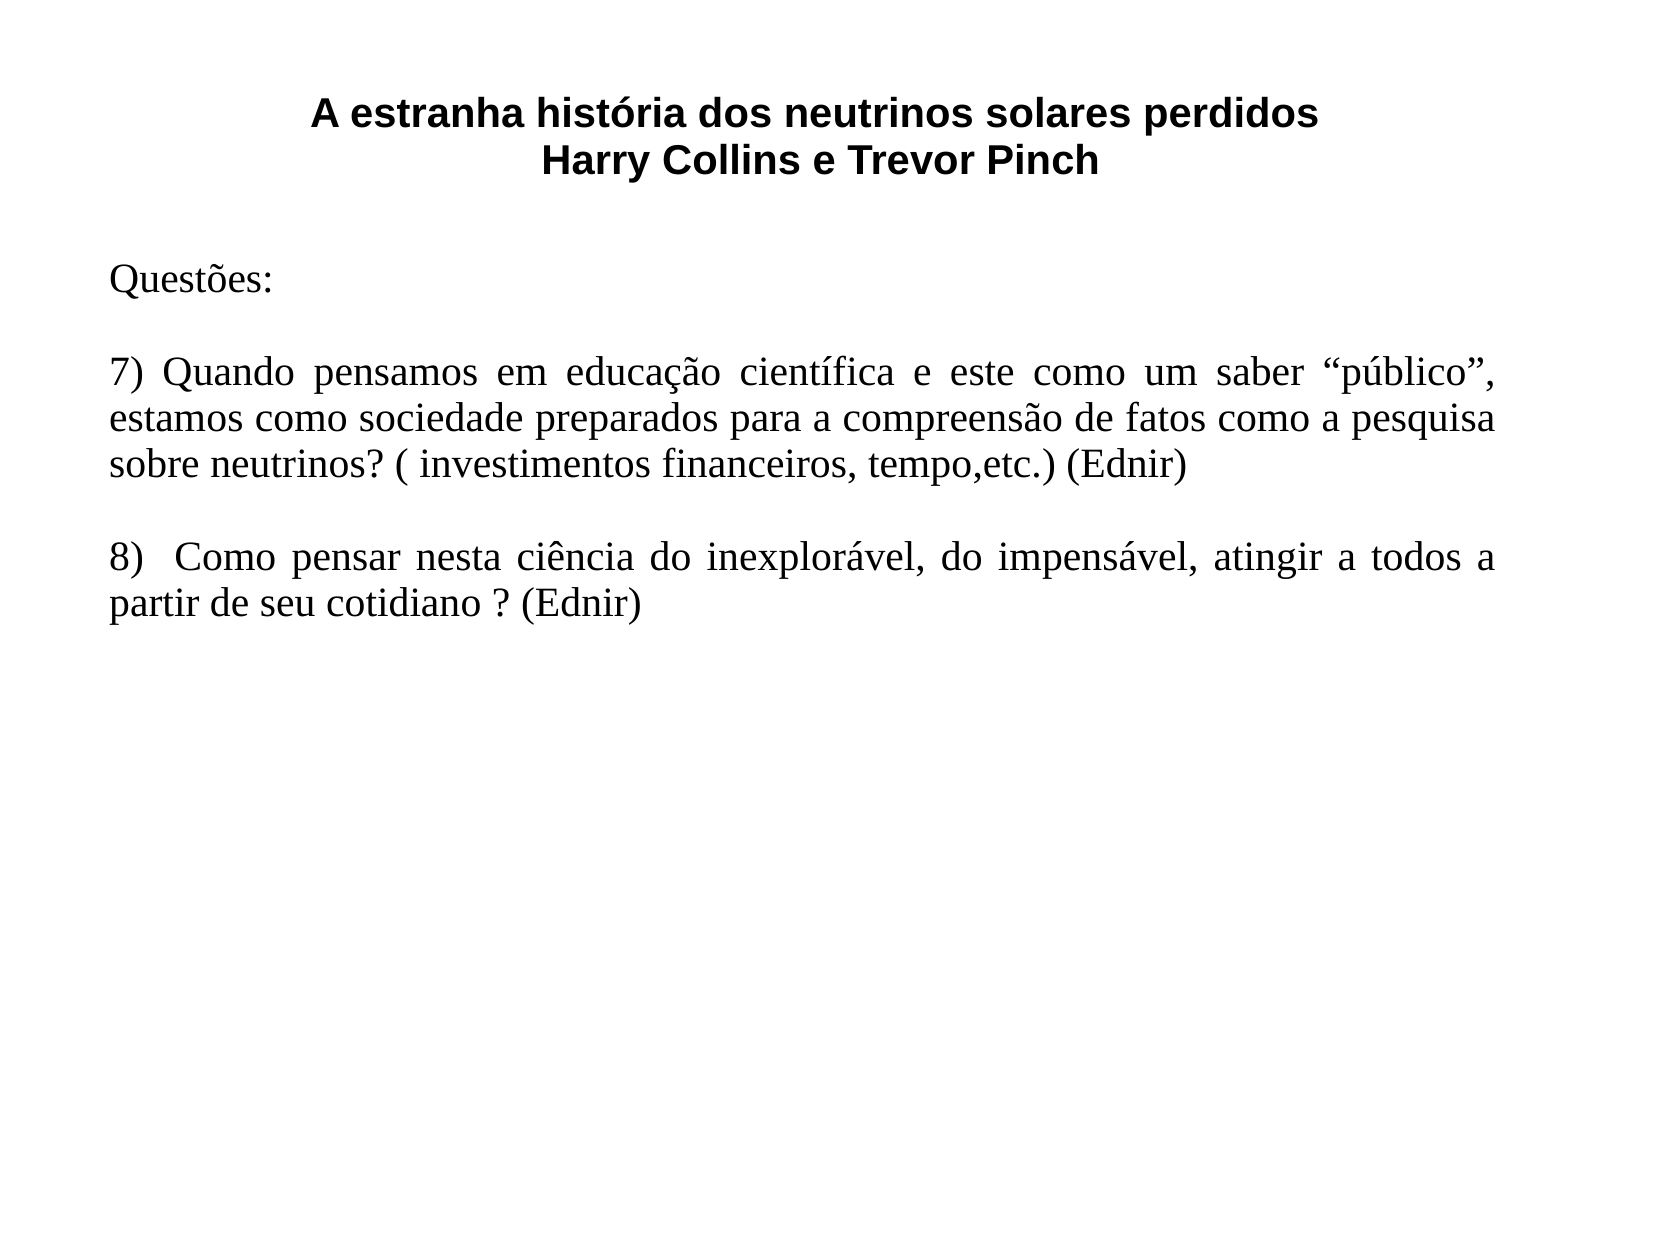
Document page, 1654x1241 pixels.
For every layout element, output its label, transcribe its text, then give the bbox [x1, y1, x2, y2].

text_box A estranha história dos neutrinos solares perdidos Harry Collins e Trevor Pinch [106, 82, 1524, 191]
text_box Questões: 7) Quando pensamos em educação científica e este como um saber “público”, estamos como sociedade preparados para a compreensão de fatos como a pesquisa sobre neutrinos? ( investimentos financeiros, tempo,etc.) (Ednir) 8) Como pensar nesta ciência do inexplorável, do impensável, atingir a todos a partir de seu cotidiano ? (Ednir) [94, 248, 1512, 633]
